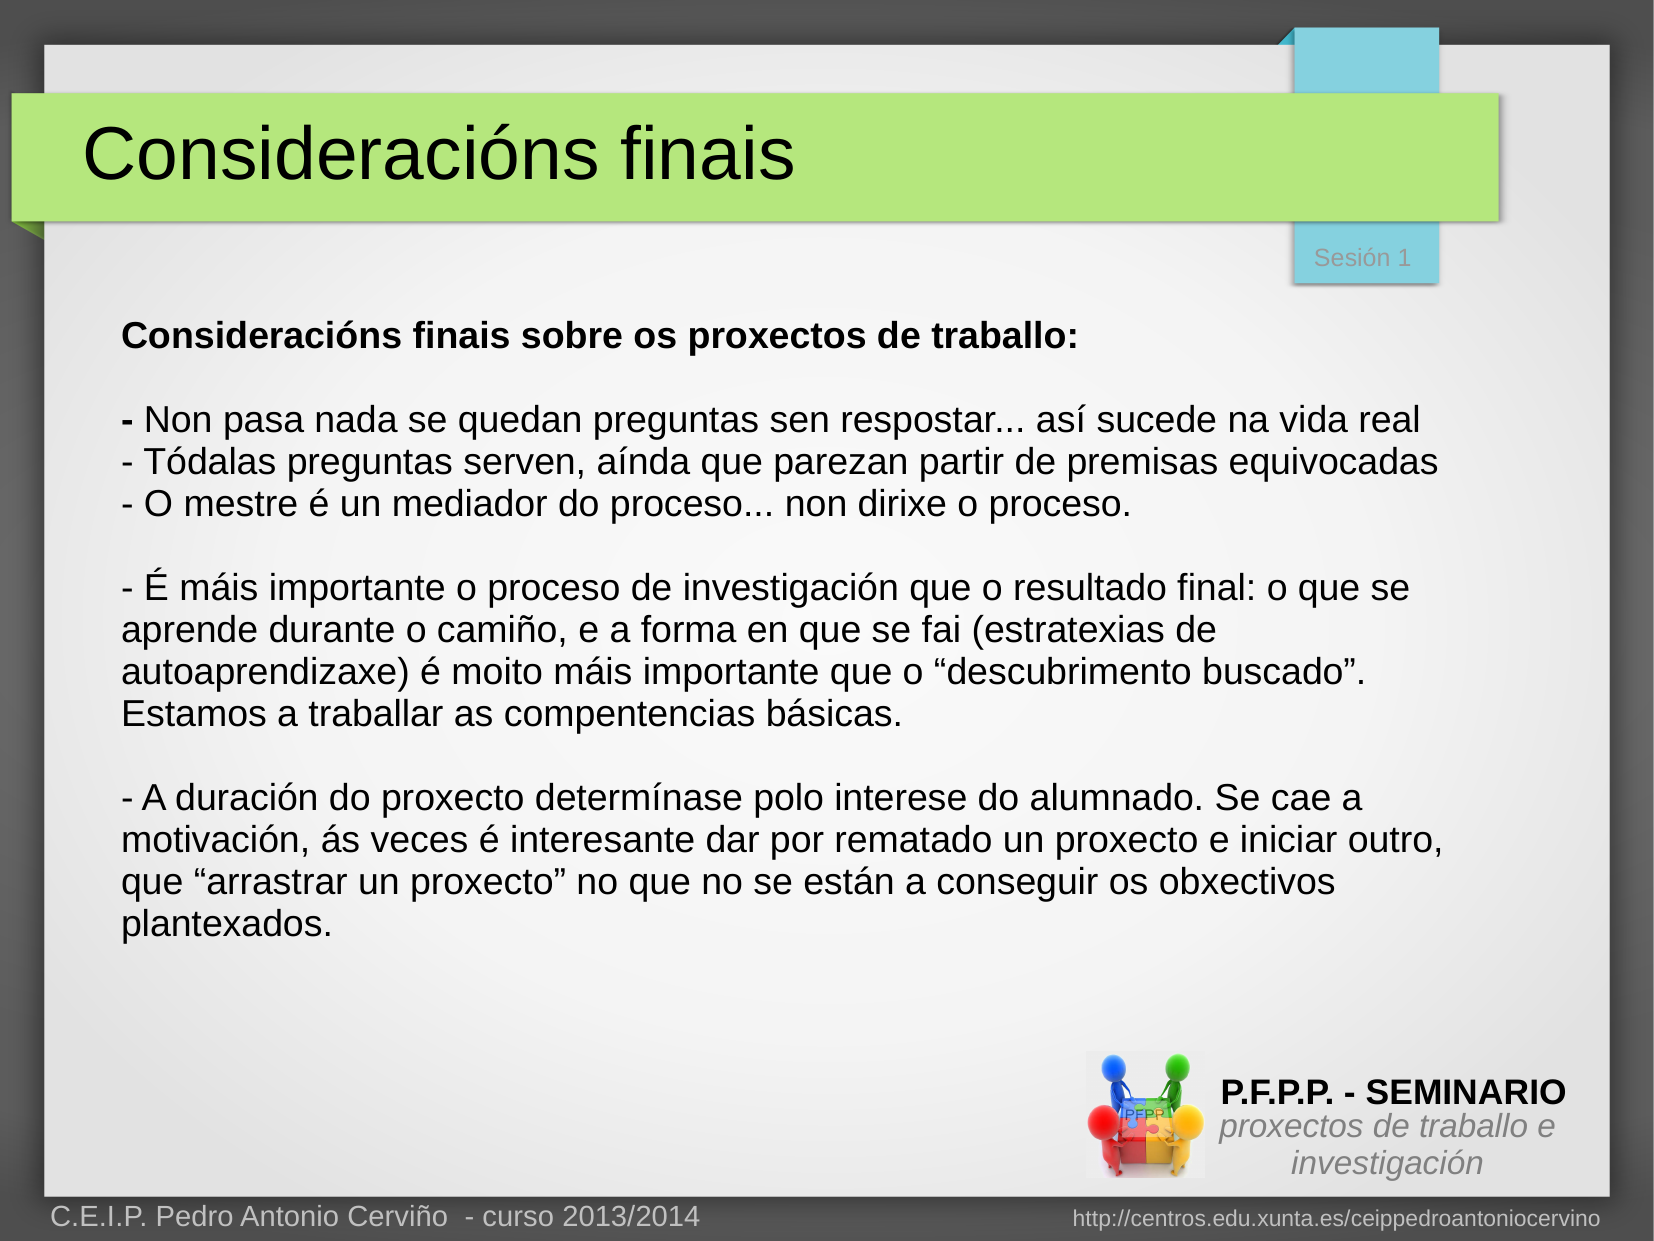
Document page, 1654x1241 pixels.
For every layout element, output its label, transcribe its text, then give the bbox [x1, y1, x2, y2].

text_box Consideracións finais sobre os proxectos de traballo: - Non pasa nada se quedan preguntas sen respostar... así sucede na vida real - Tódalas preguntas serven, aínda que parezan partir de premisas equivocadas - O mestre é un mediador do proceso... non dirixe o proceso. - É máis importante o proceso de investigación que o resultado final: o que se aprende durante o camiño, e a forma en que se fai (estratexias de autoaprendizaxe) é moito máis importante que o “descubrimento buscado”. Estamos a traballar as compentencias básicas. - A duración do proxecto determínase polo interese do alumnado. Se cae a motivación, ás veces é interesante dar por rematado un proxecto e iniciar outro, que “arrastrar un proxecto” no que no se están a conseguir os obxectivos plantexados. [106, 307, 1524, 952]
text_box Sesión 1 [1299, 236, 1430, 280]
text_box C.E.I.P. Pedro Antonio Cerviño - curso 2013/2014 http://centros.edu.xunta.es/ceippedroantoniocervino [35, 1192, 1630, 1241]
subtitle P.F.P.P. - SEMINARIO [1205, 1062, 1630, 1123]
text_box proxectos de traballo e investigación [1192, 1106, 1583, 1182]
title Consideracións finais [82, 94, 1264, 213]
picture [0, 0, 1654, 1241]
